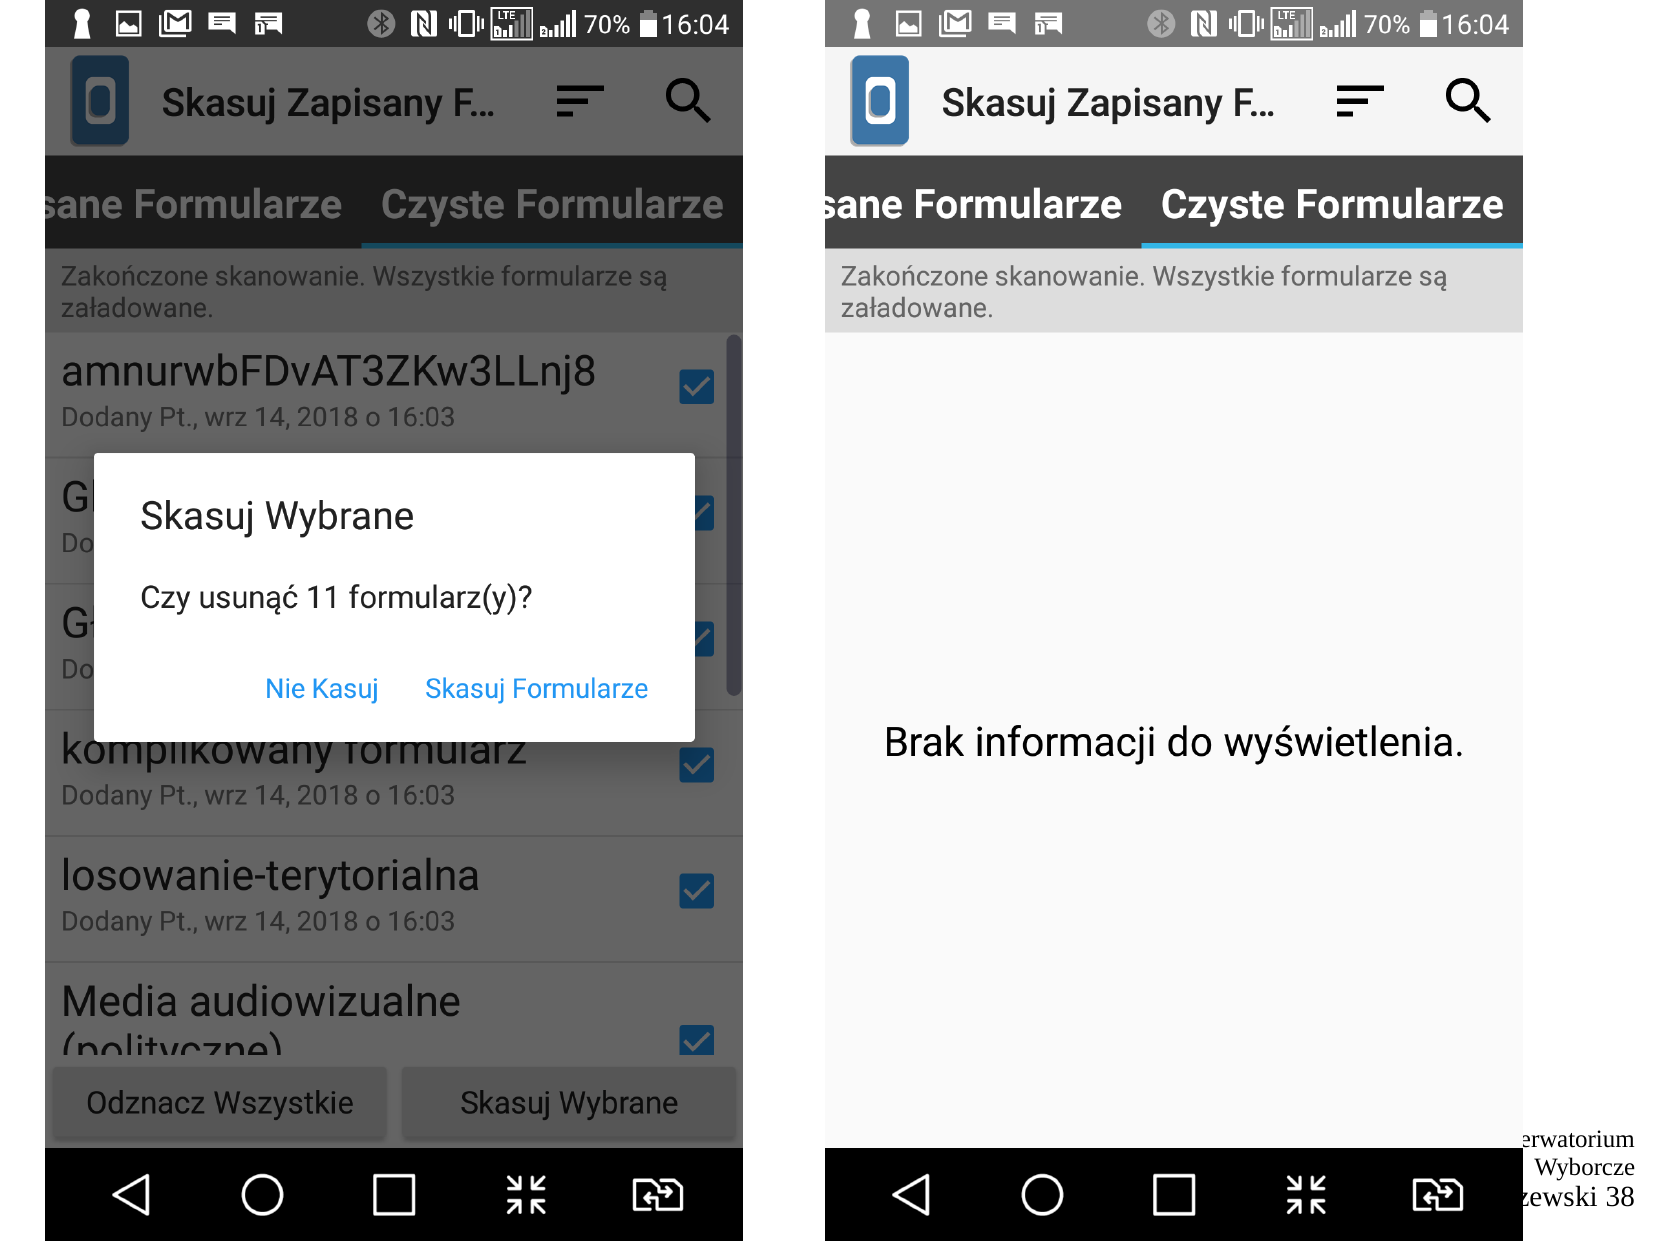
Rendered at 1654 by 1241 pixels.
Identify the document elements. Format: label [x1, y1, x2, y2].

picture [45, 0, 743, 1241]
picture [825, 0, 1523, 1241]
